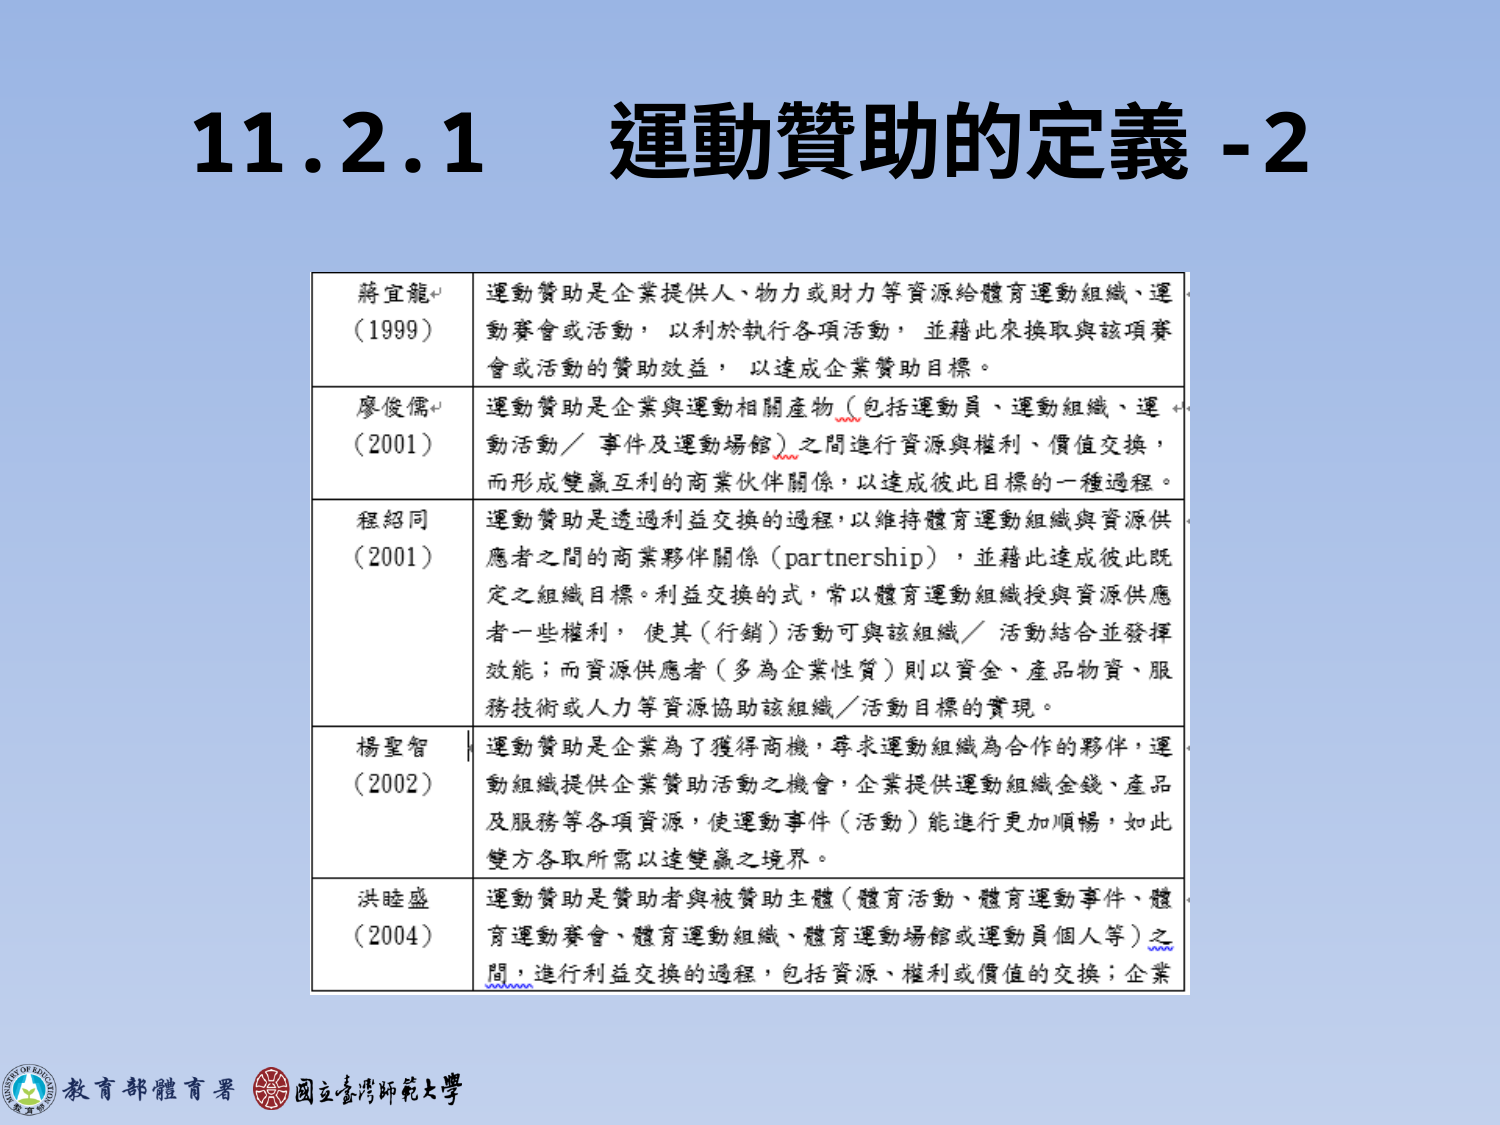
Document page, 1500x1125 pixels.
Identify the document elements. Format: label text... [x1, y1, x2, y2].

title 11.2.1 運動贊助的定義-2 [75, 45, 1426, 233]
picture [310, 272, 1190, 995]
